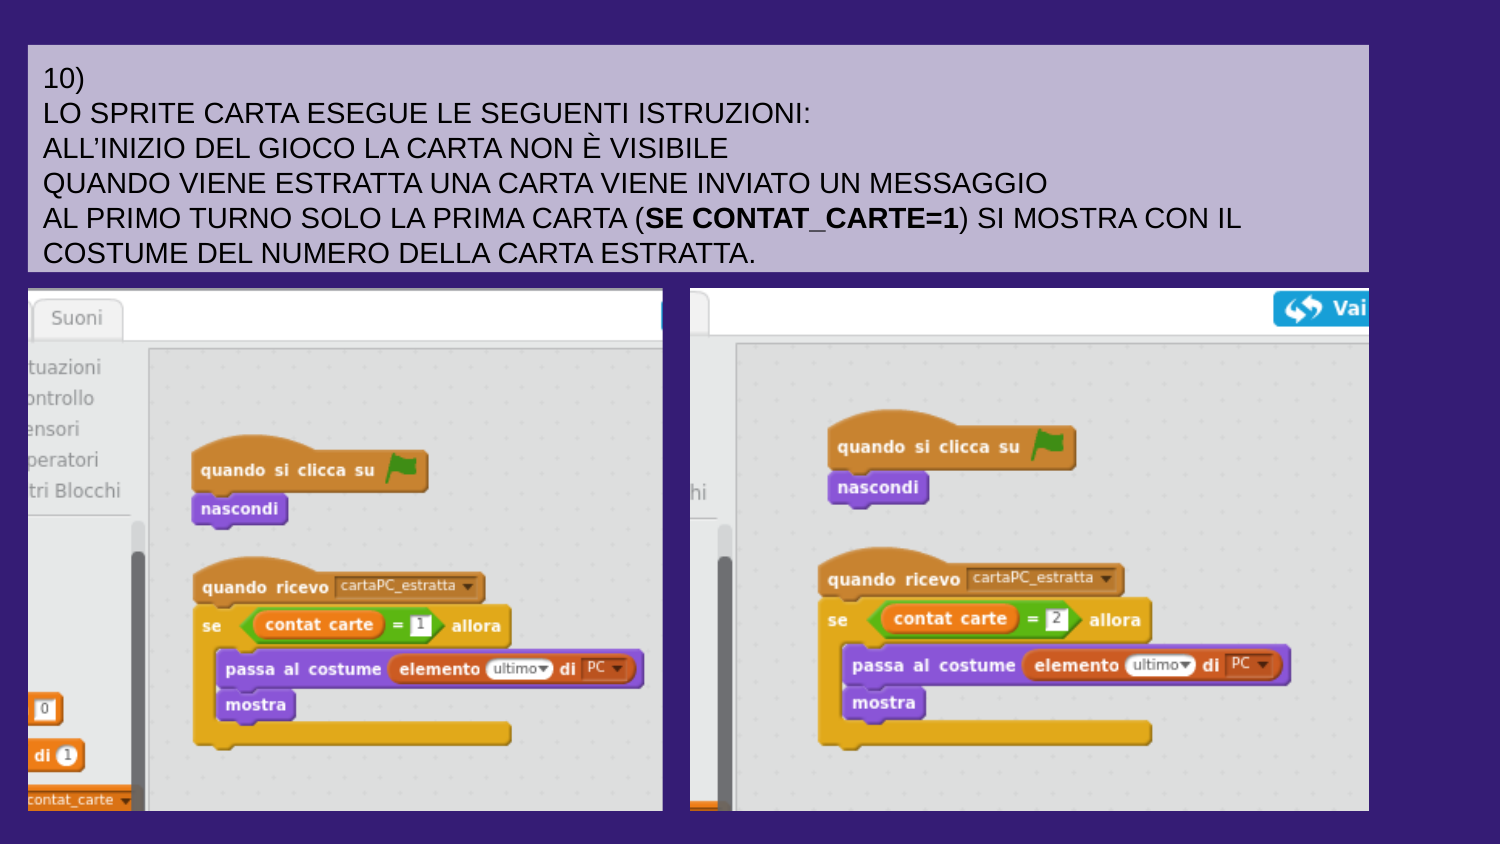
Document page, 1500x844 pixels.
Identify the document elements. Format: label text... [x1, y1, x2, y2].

picture [690, 288, 1369, 811]
text_box 10) LO SPRITE CARTA ESEGUE LE SEGUENTI ISTRUZIONI: ALL’INIZIO DEL GIOCO LA CARTA NON È VISIBILE QUANDO VIENE ESTRATTA UNA CARTA VIENE INVIATO UN MESSAGGIO AL PRIMO TURNO SOLO LA PRIMA CARTA (SE CONTAT_CARTE=1) SI MOSTRA CON IL COSTUME DEL NUMERO DELLA CARTA ESTRATTA. [27, 44, 1369, 273]
picture [28, 288, 663, 811]
